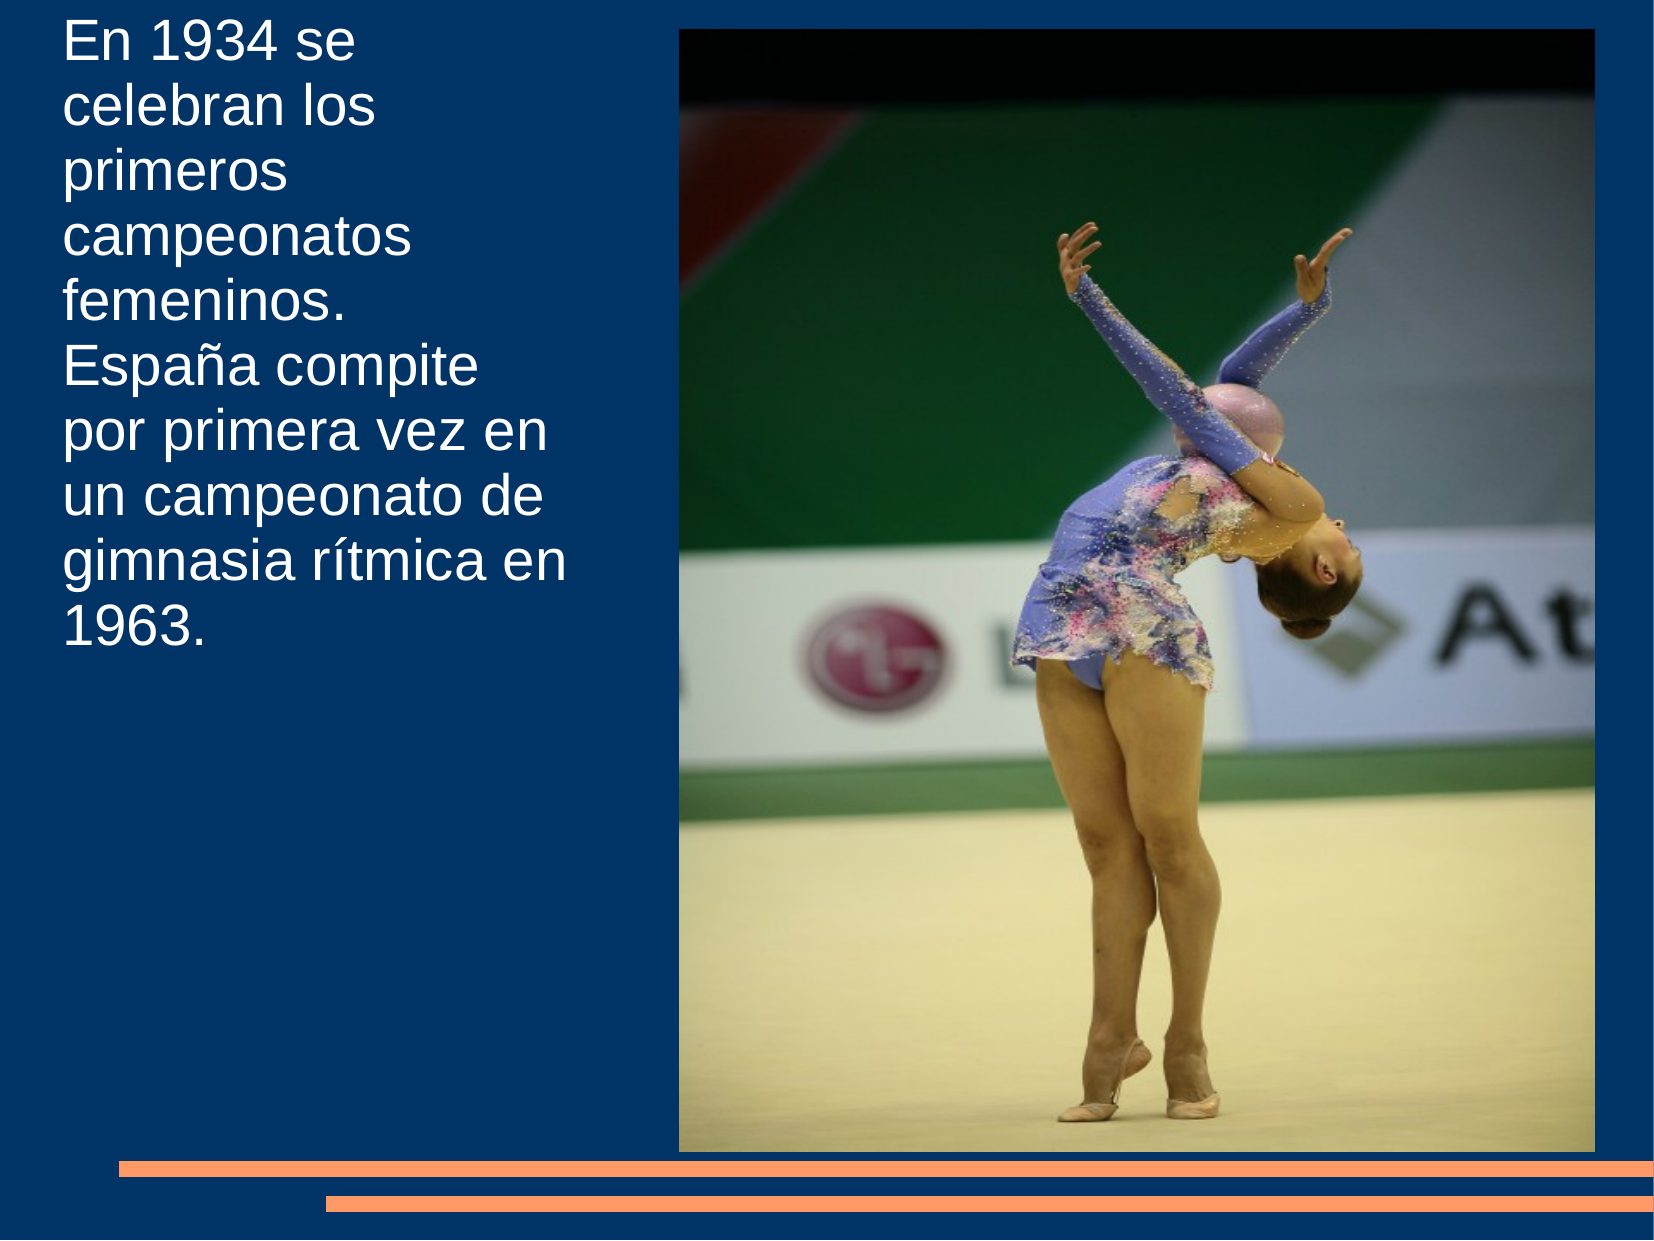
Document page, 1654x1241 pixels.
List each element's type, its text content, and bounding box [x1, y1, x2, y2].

picture [679, 29, 1595, 1152]
text_box En 1934 se celebran los primeros campeonatos femeninos. España compite por primera vez en un campeonato de gimnasia rítmica en 1963. [47, 0, 591, 1034]
